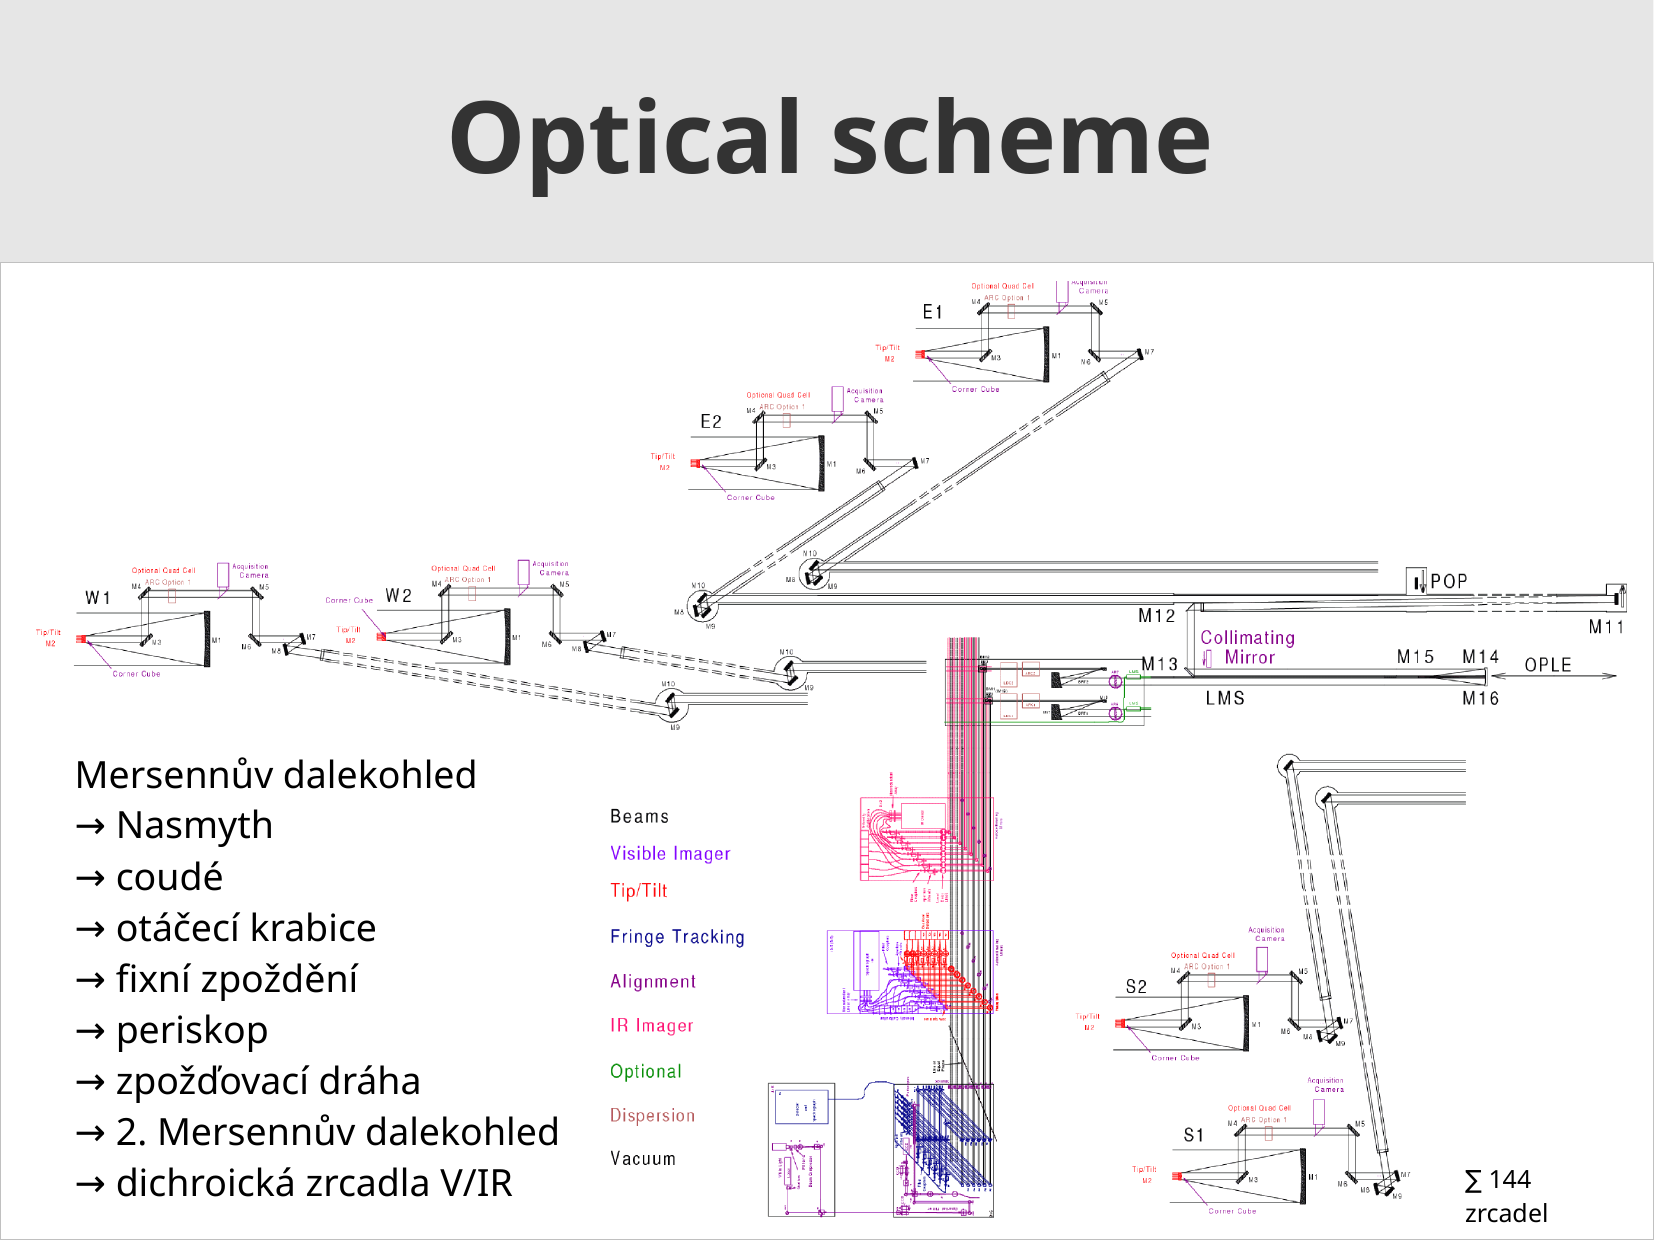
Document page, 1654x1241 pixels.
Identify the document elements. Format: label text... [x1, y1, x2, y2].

title Optical scheme [124, 31, 1537, 239]
picture [36, 281, 1627, 1218]
picture [1516, 1210, 1523, 1218]
text_box ∑ 144 zrcadel [1450, 1153, 1621, 1201]
text_box Mersennův dalekohled → Nasmyth → coudé → otáčecí krabice → fixní zpoždění → periskop → zpožďovací dráha → 2. Mersennův dalekohled → dichroická zrcadla V/IR [59, 740, 511, 1182]
